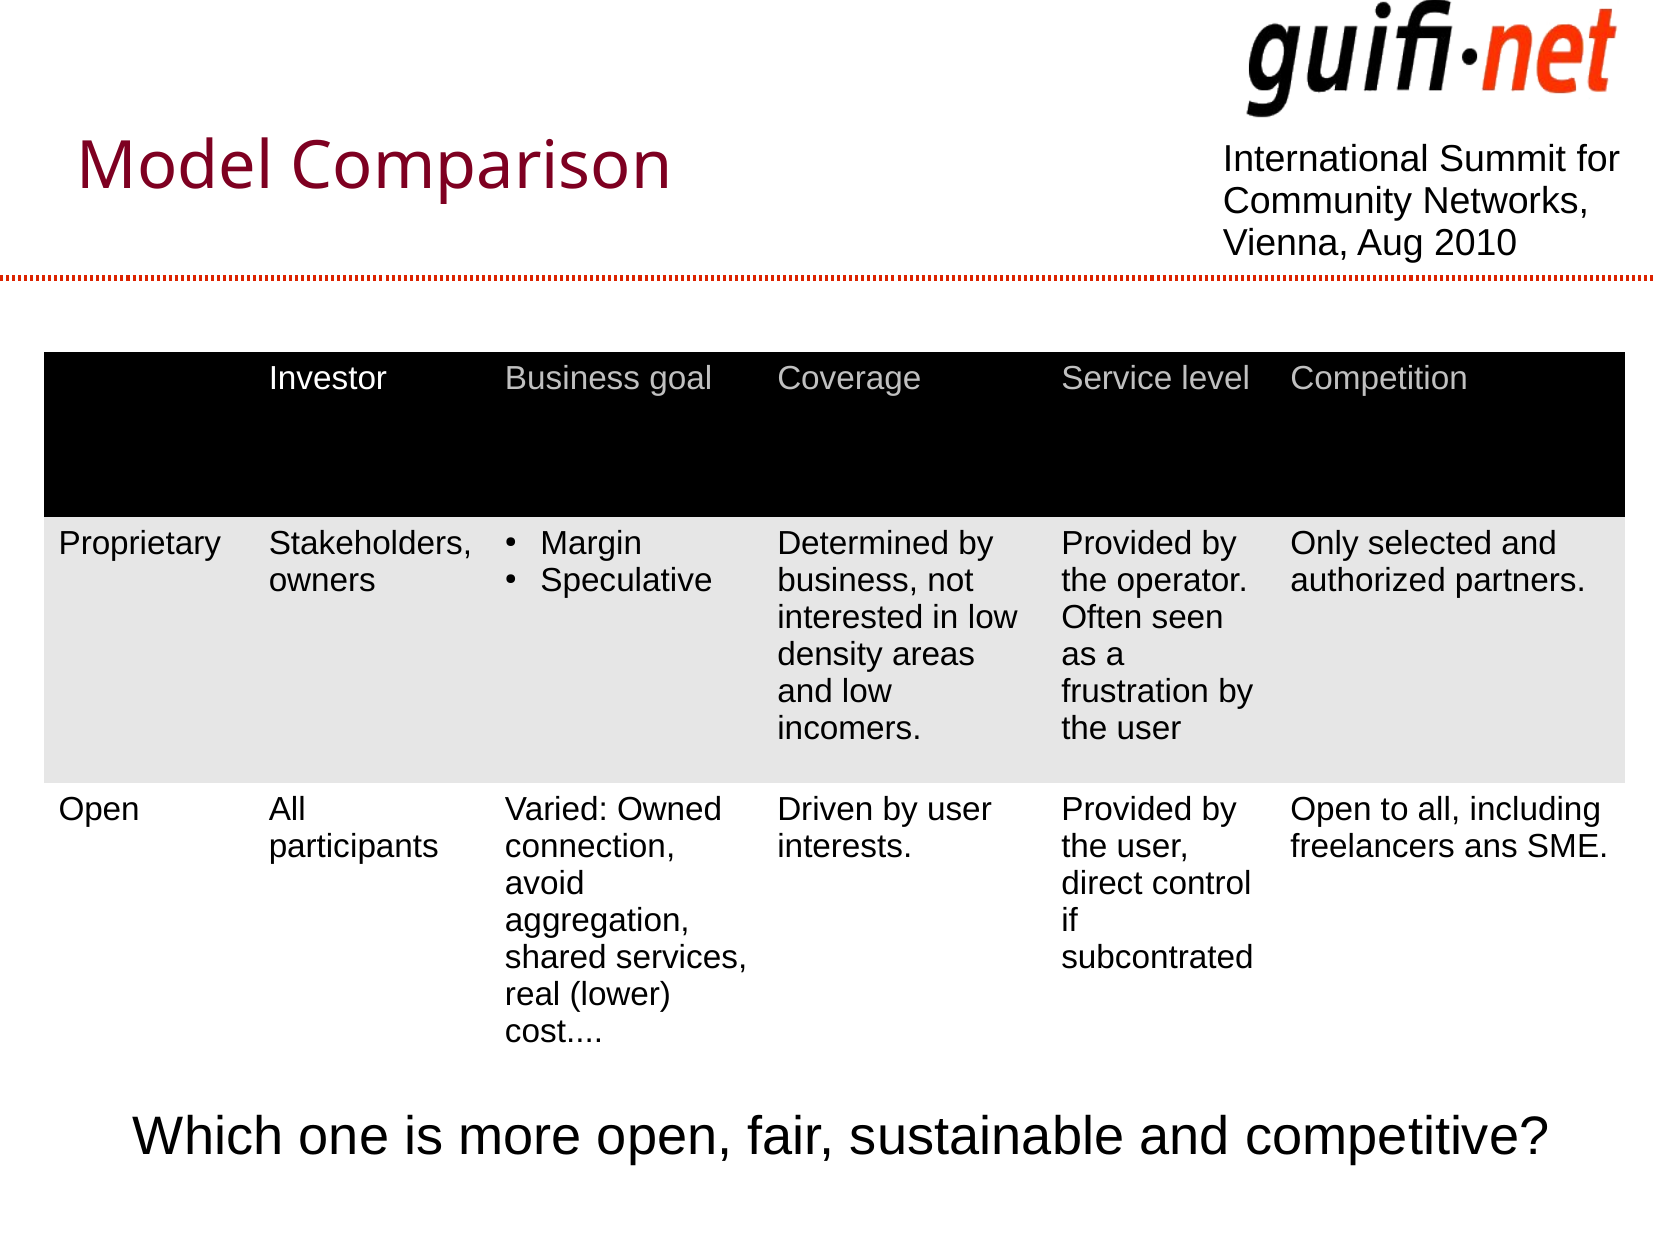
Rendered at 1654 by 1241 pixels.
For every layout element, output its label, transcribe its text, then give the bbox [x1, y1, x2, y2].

table_cell Provided by the user, direct control if subcontrated [1046, 783, 1276, 1057]
table_header Competition [1276, 352, 1625, 517]
table_header Coverage [763, 352, 1046, 517]
table_cell Only selected and authorized partners. [1276, 517, 1625, 783]
table_cell All participants [254, 783, 490, 1057]
table_cell Varied: Owned connection, avoid aggregation, shared services, real (lower) cost.... [490, 783, 763, 1057]
table_cell Proprietary [44, 517, 254, 783]
table_header Service level [1046, 352, 1276, 517]
table_header [44, 352, 254, 517]
table_cell Stakeholders, owners [254, 517, 490, 783]
table_cell Provided by the operator. Often seen as a frustration by the user [1046, 517, 1276, 783]
table_header Business goal [490, 352, 763, 517]
table_cell Open [44, 783, 254, 1057]
table_header Investor [254, 352, 490, 517]
title Model Comparison [76, 59, 1093, 267]
table_cell Driven by user interests. [763, 783, 1046, 1057]
text_box Which one is more open, fair, sustainable and competitive? [118, 1098, 1625, 1174]
picture [1240, 0, 1625, 119]
table_cell Determined by business, not interested in low density areas and low incomers. [763, 517, 1046, 783]
table_cell Open to all, including freelancers ans SME. [1276, 783, 1625, 1057]
table_cell Margin Speculative [490, 517, 763, 783]
